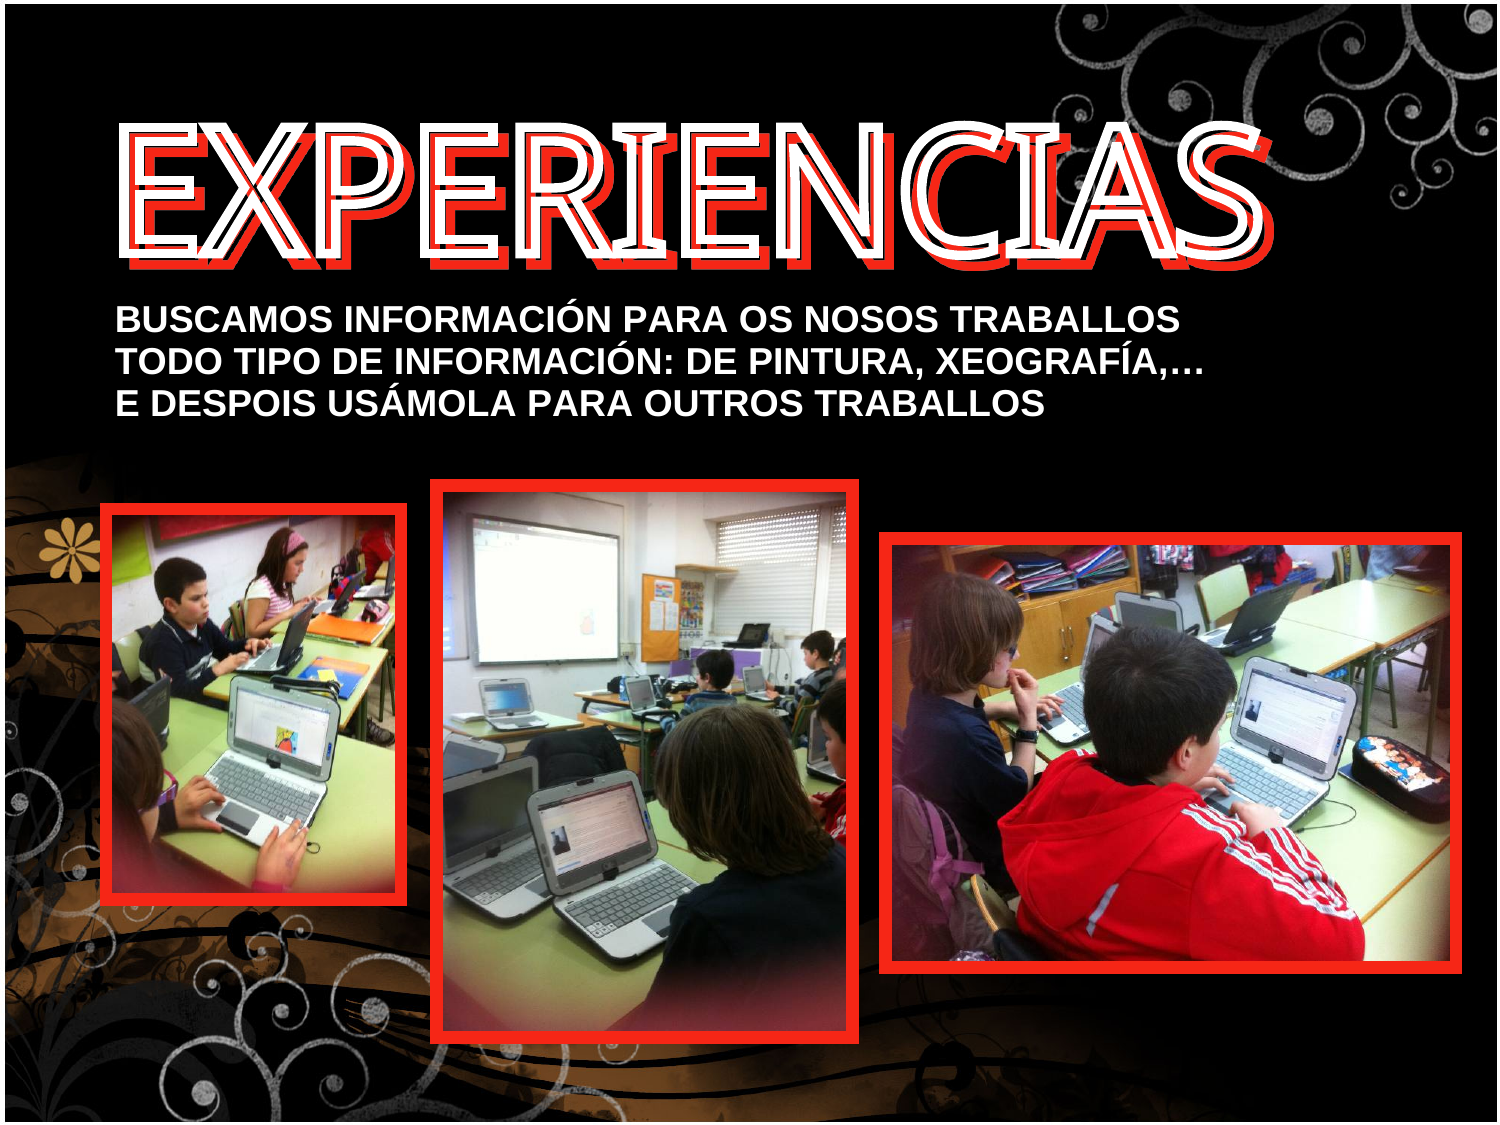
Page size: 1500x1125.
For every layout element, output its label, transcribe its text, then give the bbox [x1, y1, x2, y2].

text_box EXPERIENCIAS [1061, 126, 1172, 254]
text_box EXPERIENCIAS [780, 127, 879, 254]
picture [0, 0, 1500, 1125]
text_box EXPERIENCIAS [519, 127, 608, 254]
text_box EXPERIENCIAS [1180, 125, 1258, 256]
text_box EXPERIENCIAS [123, 127, 193, 254]
text_box EXPERIENCIAS [320, 127, 399, 254]
text_box EXPERIENCIAS [1010, 127, 1055, 254]
text_box EXPERIENCIAS [905, 125, 999, 256]
text_box EXPERIENCIAS [617, 127, 662, 254]
text_box EXPERIENCIAS [424, 127, 493, 254]
text_box EXPERIENCIAS [203, 127, 303, 254]
text_box EXPERIENCIAS [685, 127, 754, 254]
text_box BUSCAMOS INFORMACIÓN PARA OS NOSOS TRABALLOS TODO TIPO DE INFORMACIÓN: DE PINTURA, XEOGRAFÍA,… E DESPOIS USÁMOLA PARA OUTROS TRABALLOS [100, 290, 1223, 433]
